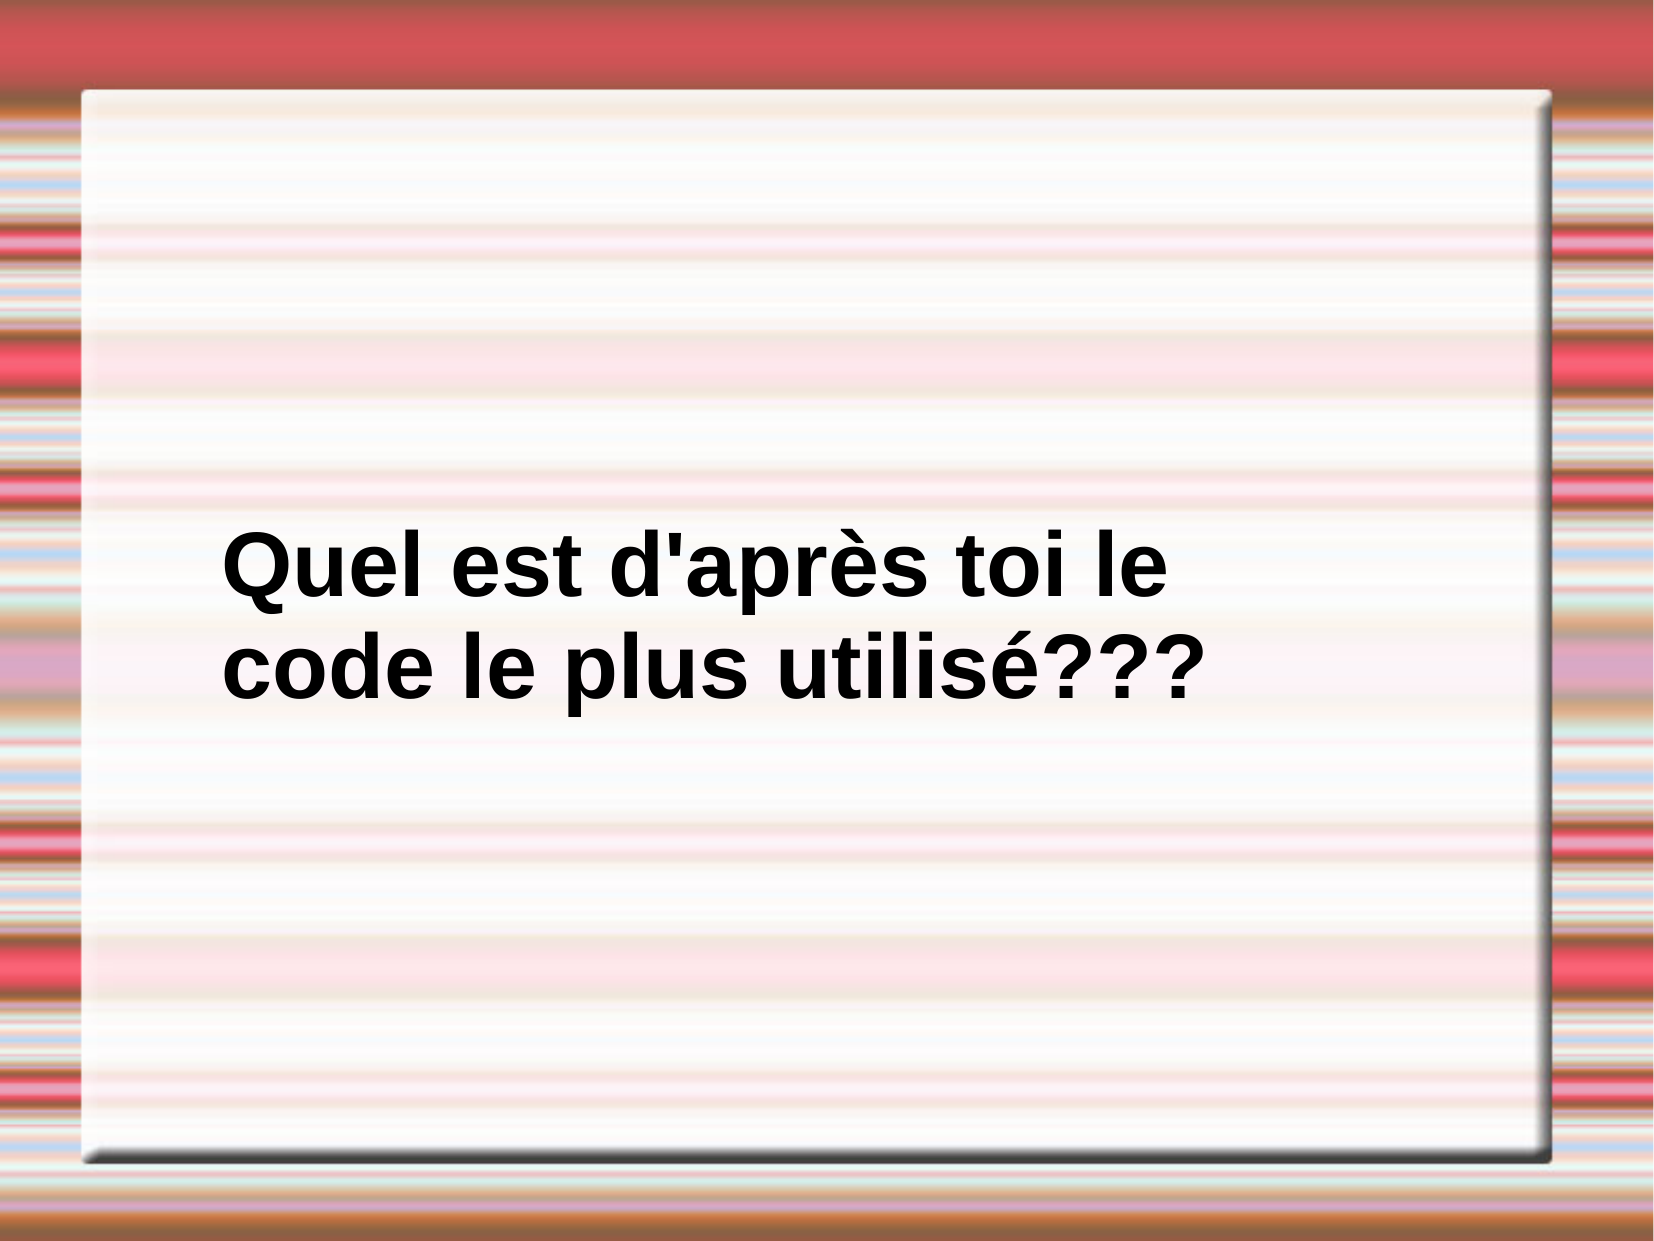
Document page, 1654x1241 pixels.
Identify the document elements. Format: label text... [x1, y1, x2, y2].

text_box Quel est d'après toi le code le plus utilisé??? [206, 505, 1418, 768]
picture [0, 0, 1654, 1241]
